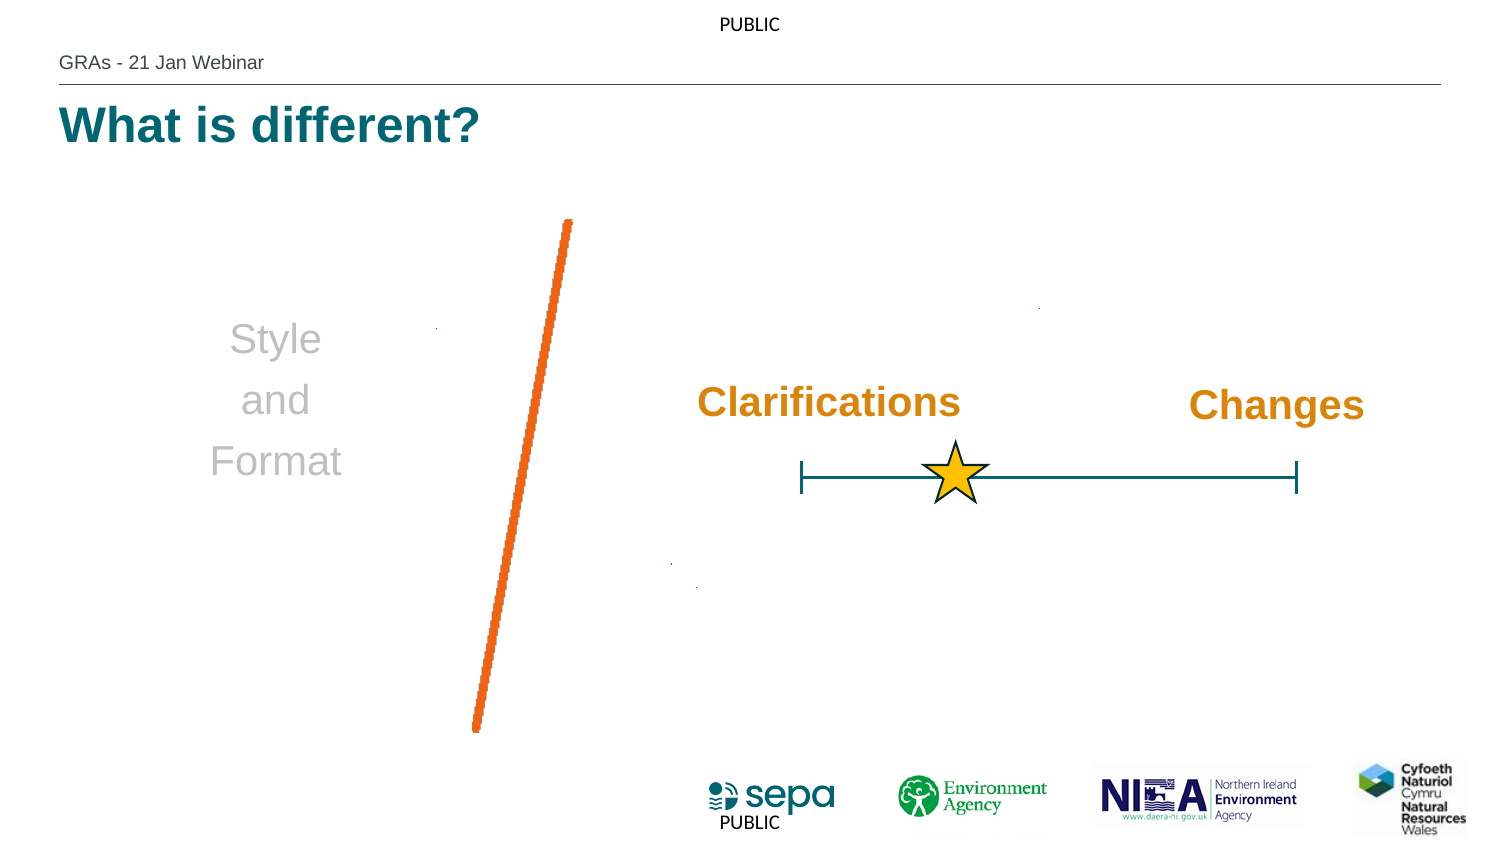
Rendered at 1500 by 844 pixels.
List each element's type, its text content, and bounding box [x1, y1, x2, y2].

text_box Clarifications [696, 380, 963, 440]
list Style and Format [88, 317, 464, 595]
text_box Changes [1181, 383, 1373, 451]
text_box [923, 442, 988, 502]
picture [472, 219, 573, 733]
list GRAs - 21 Jan Webinar [58, 53, 401, 75]
list What is different? [59, 99, 1442, 163]
